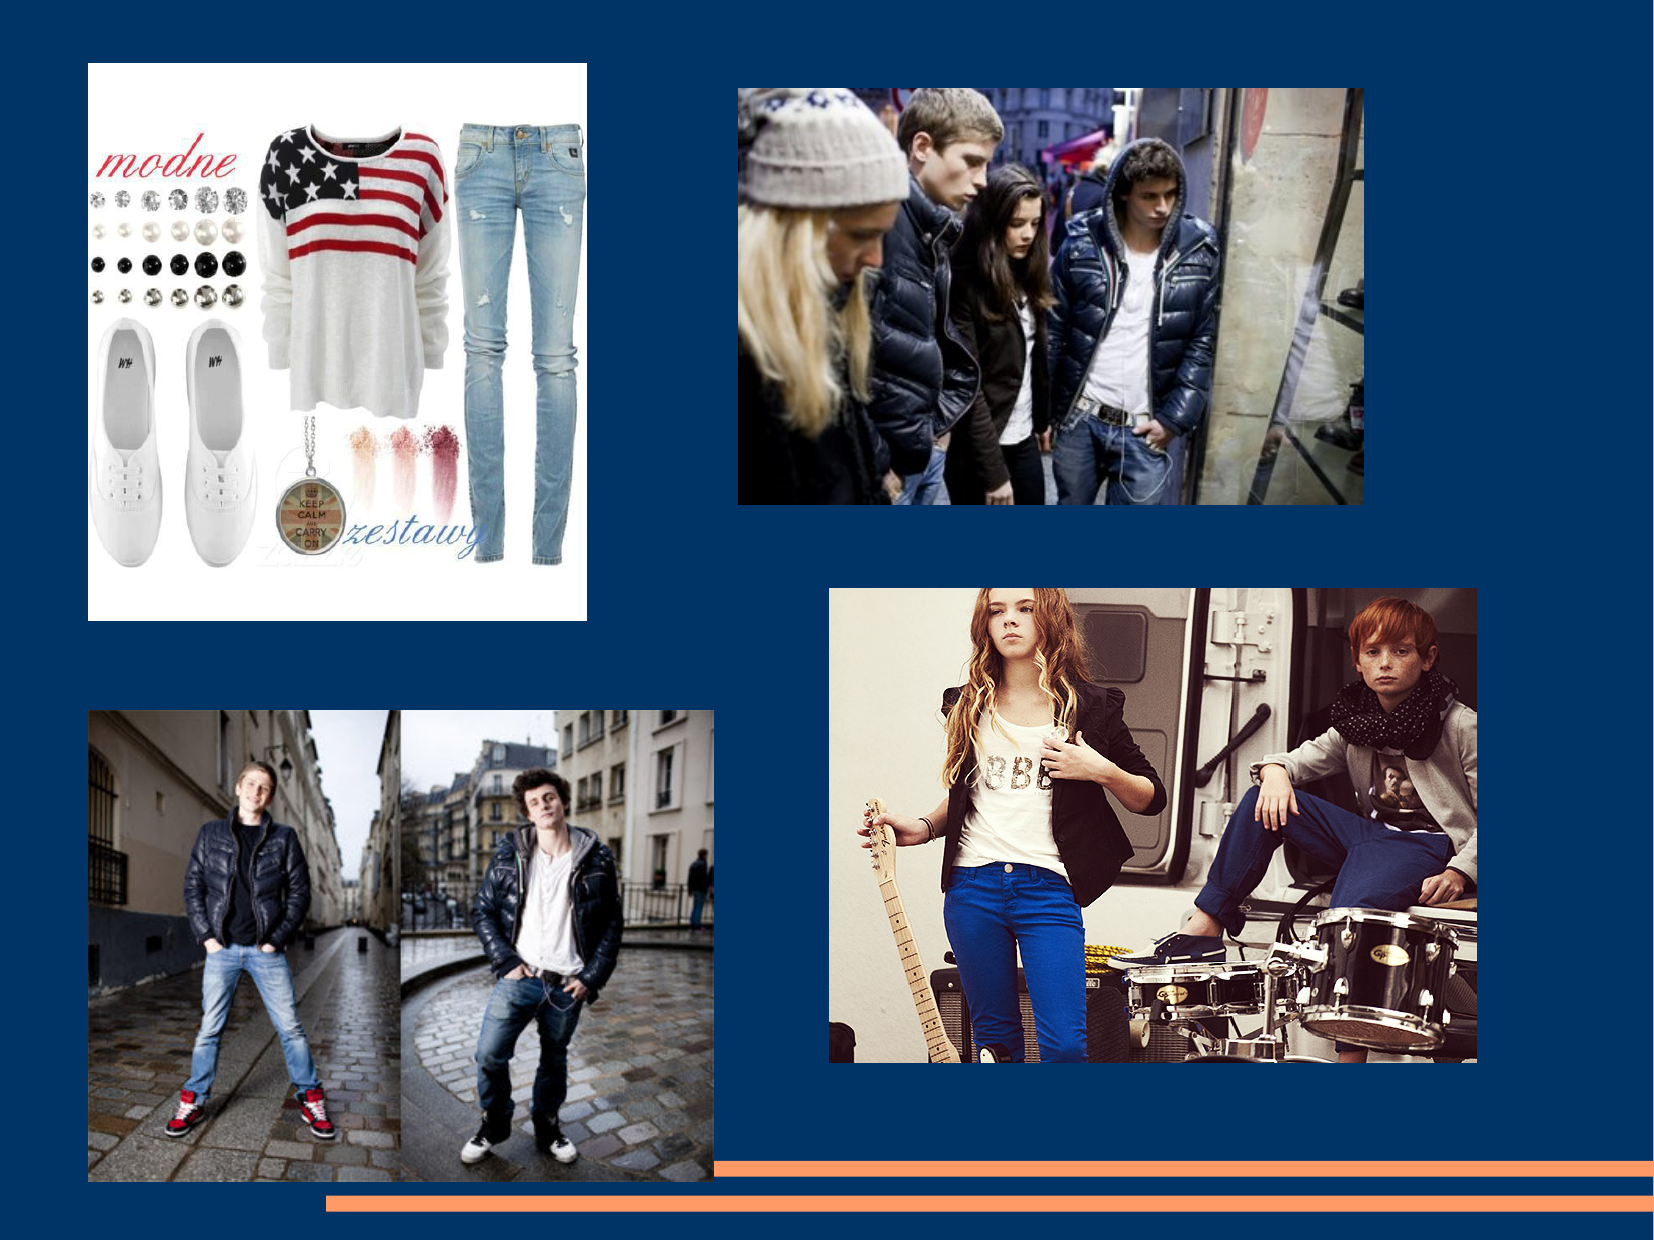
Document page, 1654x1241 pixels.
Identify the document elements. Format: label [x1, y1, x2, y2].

picture [829, 588, 1477, 1063]
picture [88, 710, 714, 1182]
picture [738, 88, 1364, 505]
picture [88, 63, 587, 621]
